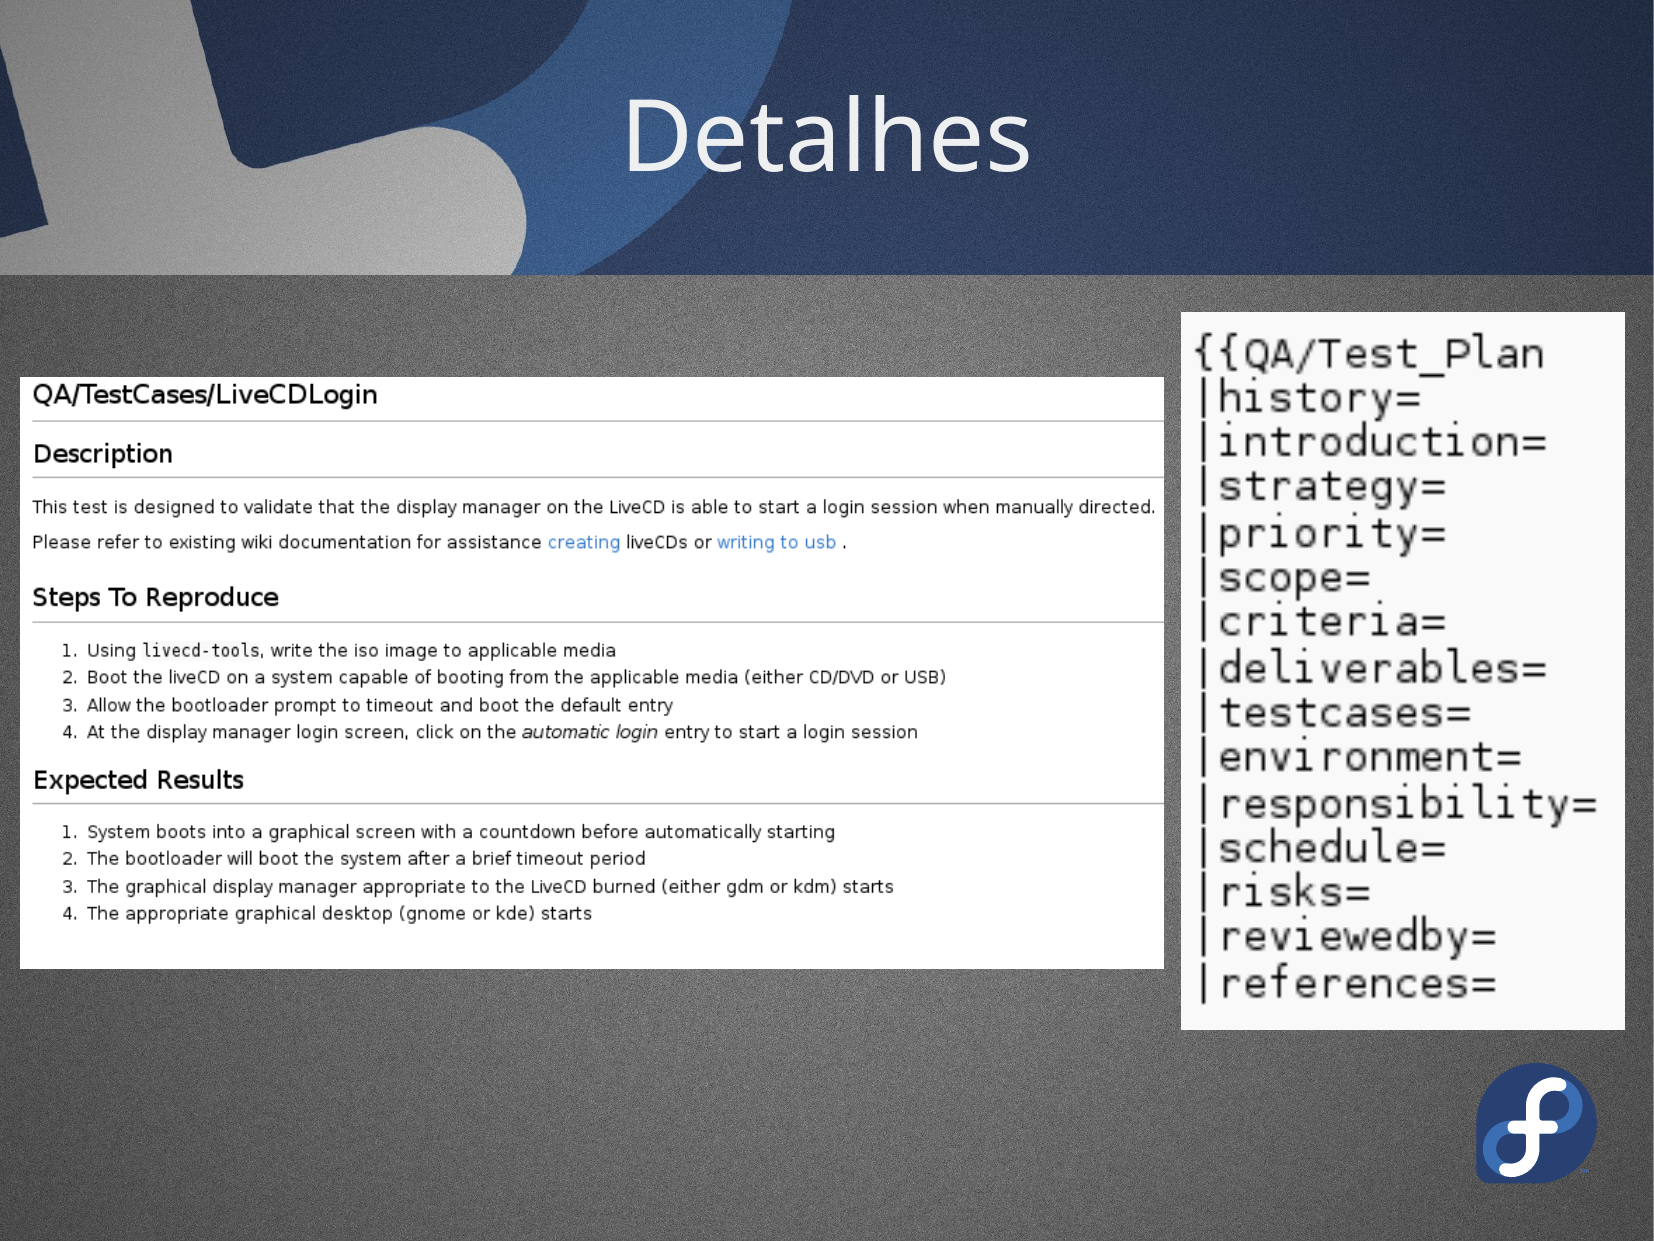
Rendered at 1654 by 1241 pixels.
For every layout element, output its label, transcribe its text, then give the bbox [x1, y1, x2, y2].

title Detalhes [88, 29, 1565, 237]
picture [0, 0, 1654, 1241]
